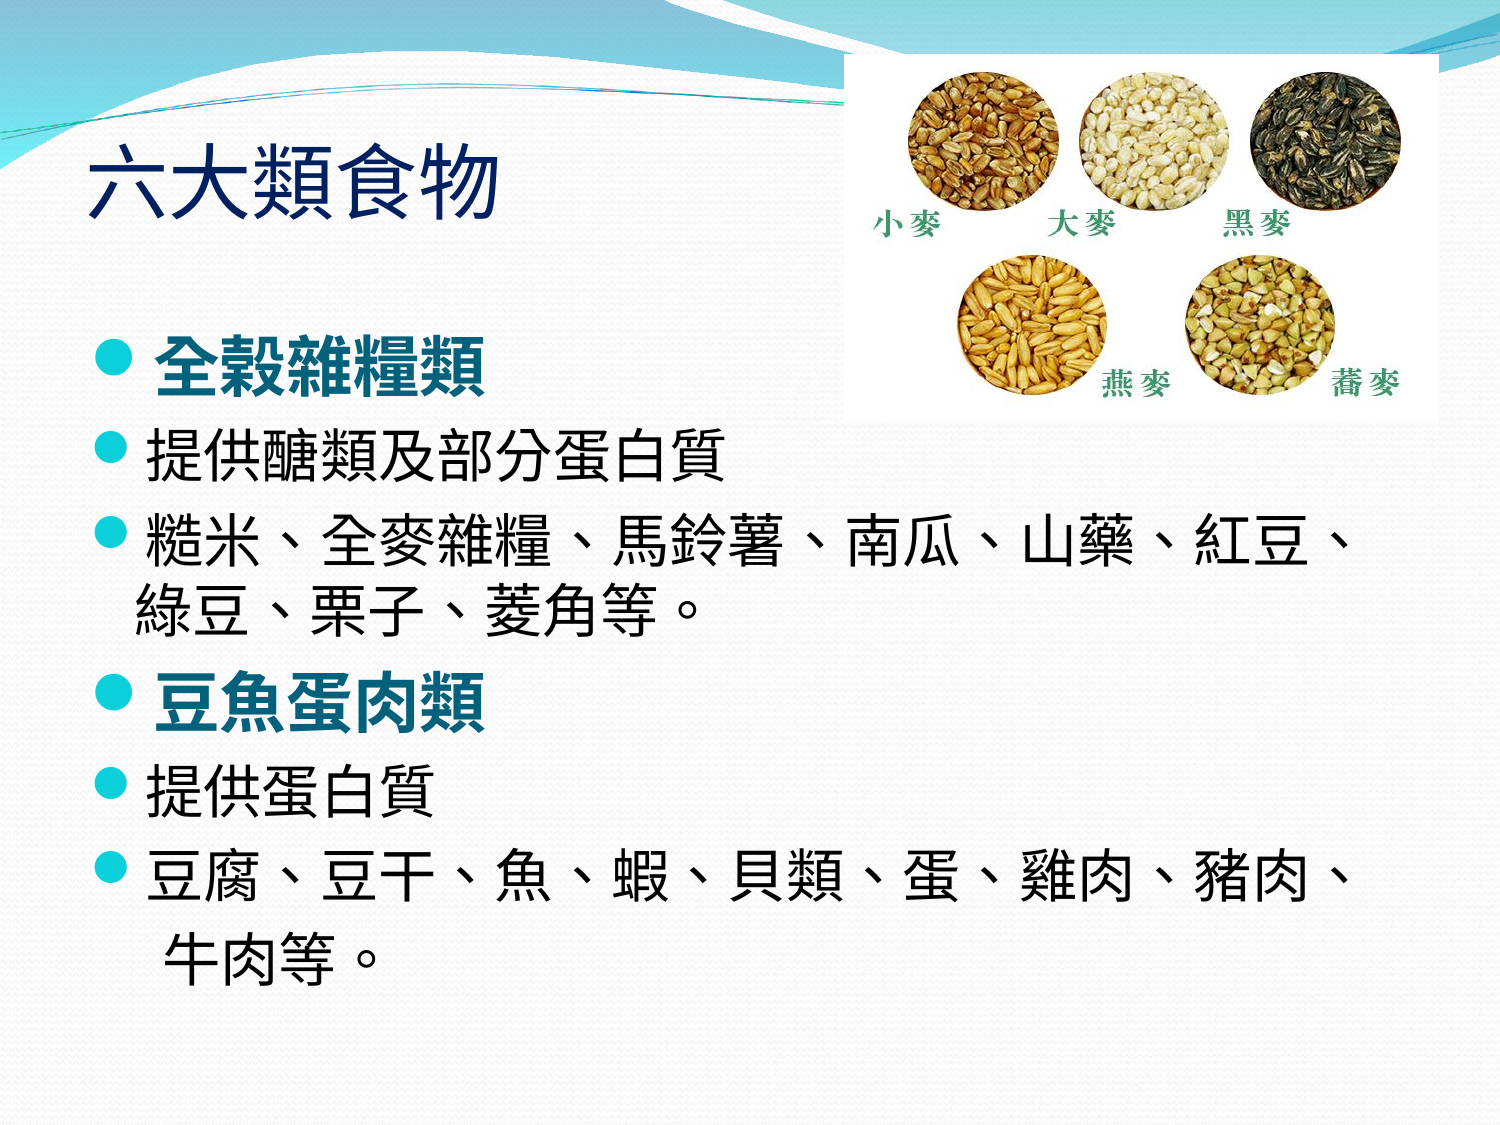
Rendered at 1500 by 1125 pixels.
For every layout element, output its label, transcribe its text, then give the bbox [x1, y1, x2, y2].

title 六大類食物 [85, 42, 1436, 231]
picture [0, 0, 1500, 1125]
list 全榖雜糧類 提供醣類及部分蛋白質 糙米、全麥雜糧、馬鈴薯、南瓜、山藥、紅豆、綠豆、栗子、菱角等。 豆魚蛋肉類 提供蛋白質 豆腐、豆干、魚、蝦、貝類、蛋、雞肉、豬肉、 牛肉等。 [75, 317, 1426, 1083]
